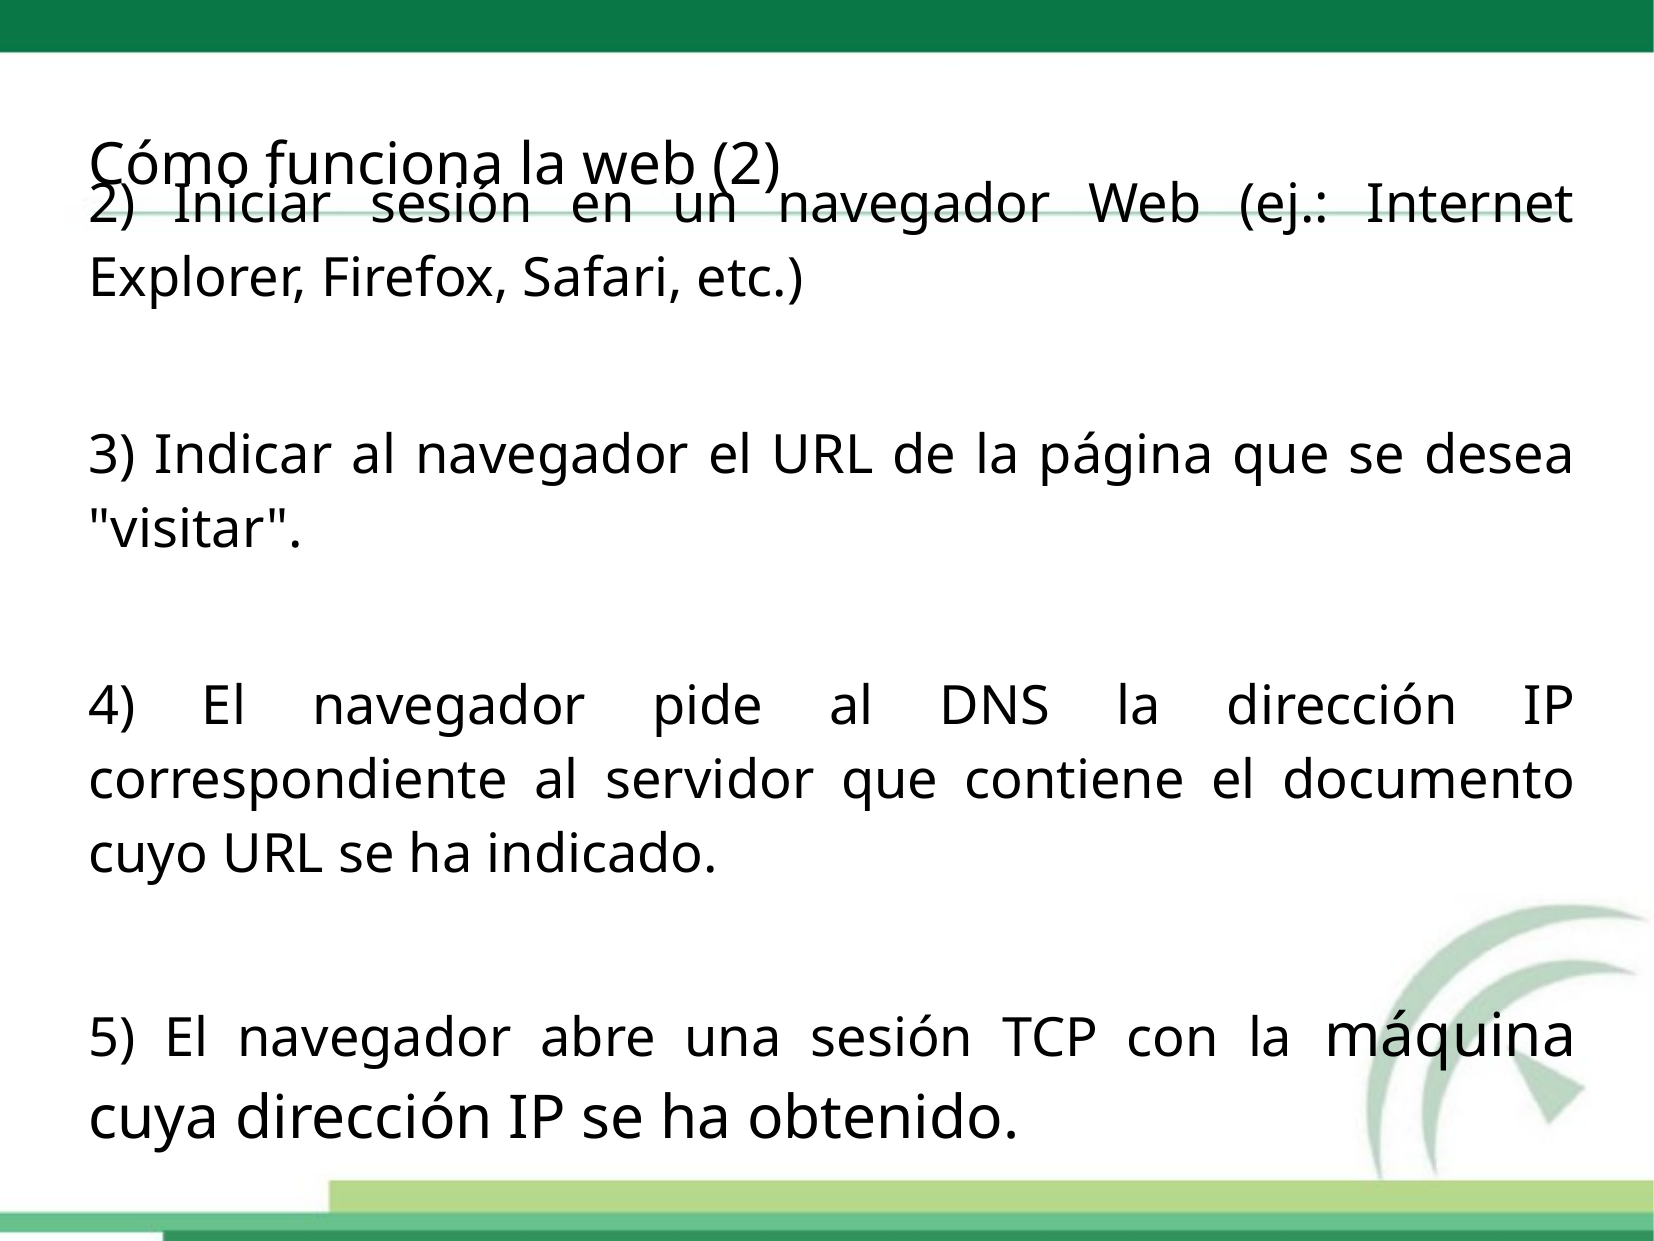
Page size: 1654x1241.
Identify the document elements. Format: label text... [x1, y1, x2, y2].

text_box 2) Iniciar sesión en un navegador Web (ej.: Internet Explorer, Firefox, Safari, etc.) 3) Indicar al navegador el URL de la página que se desea "visitar". 4) El navegador pide al DNS la dirección IP correspondiente al servidor que contiene el documento cuyo URL se ha indicado. 5) El navegador abre una sesión TCP con la máquina cuya dirección IP se ha obtenido. [88, 295, 1577, 1123]
picture [0, 0, 1654, 1241]
title Cómo funciona la web (2) [88, 66, 1577, 259]
